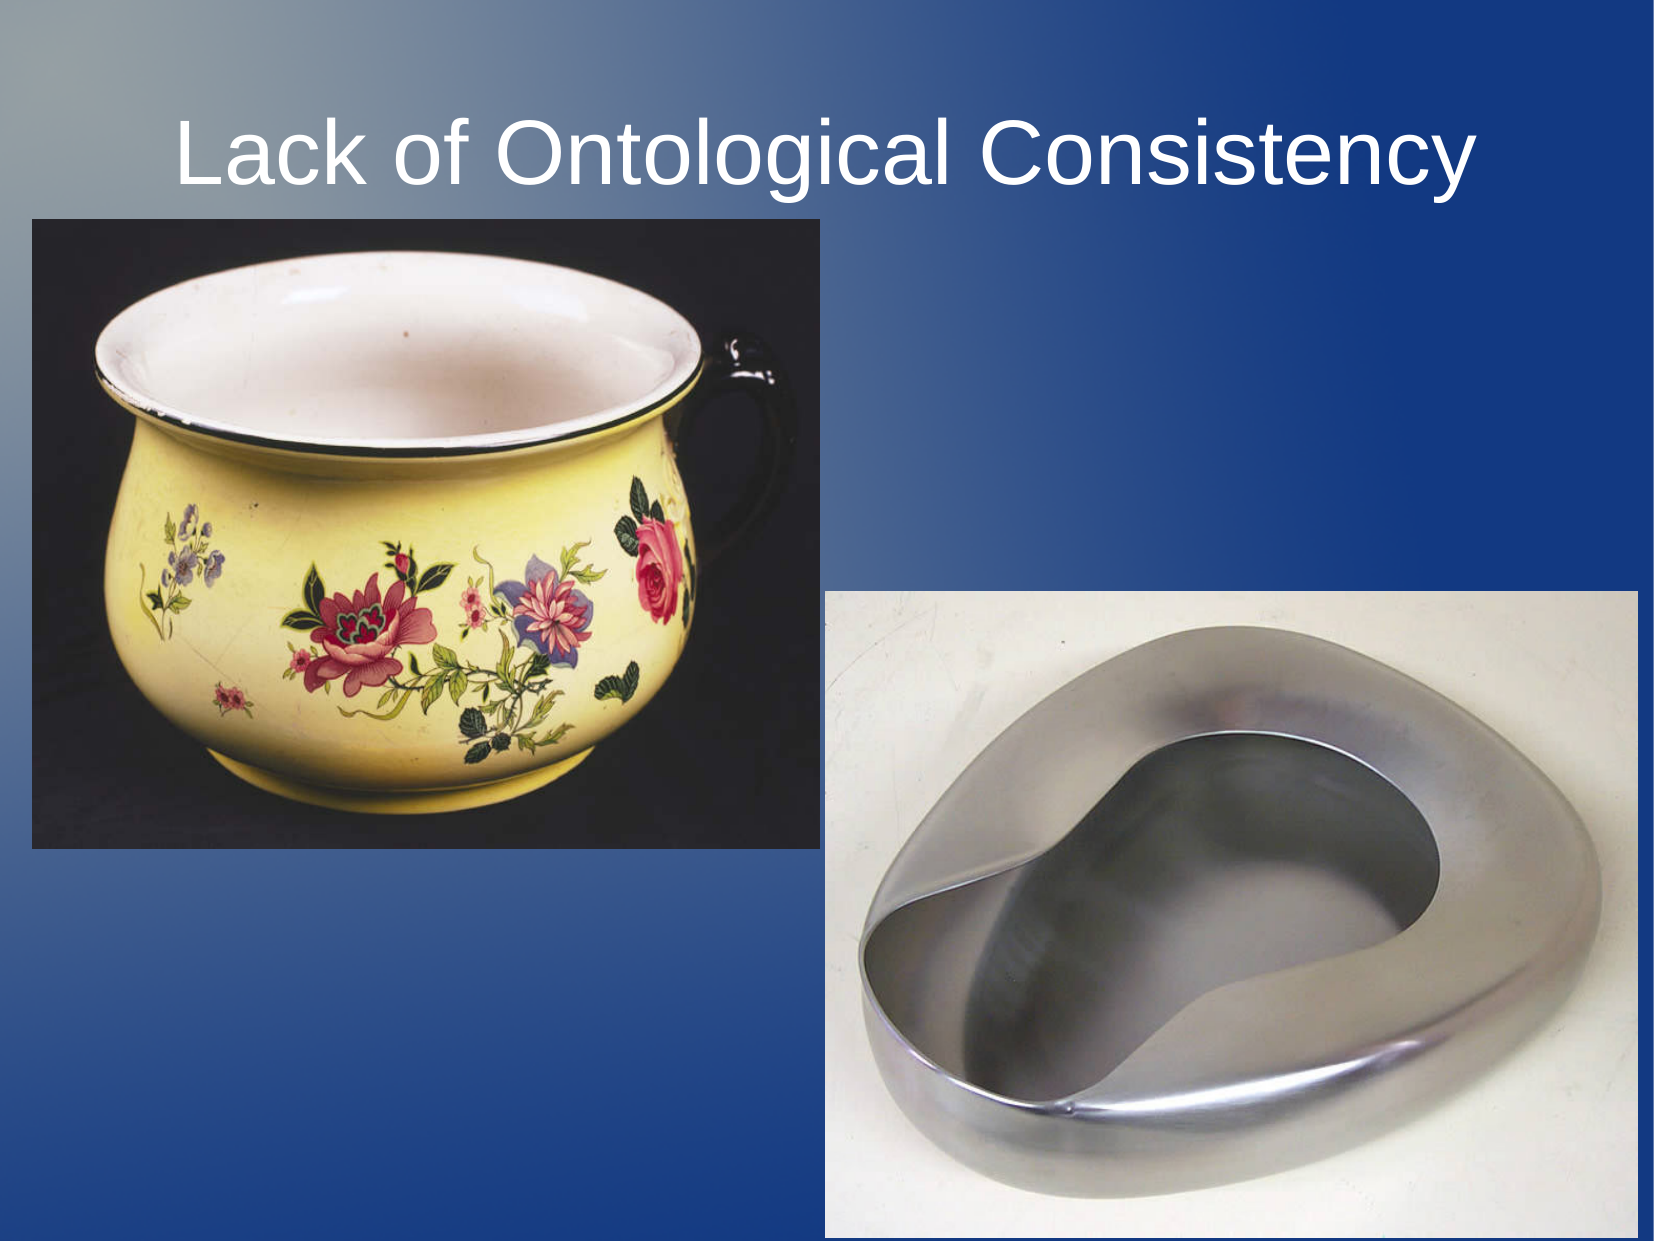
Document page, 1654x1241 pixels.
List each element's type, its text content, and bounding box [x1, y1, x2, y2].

title Lack of Ontological Consistency [82, 49, 1571, 257]
picture [0, 0, 1654, 1241]
